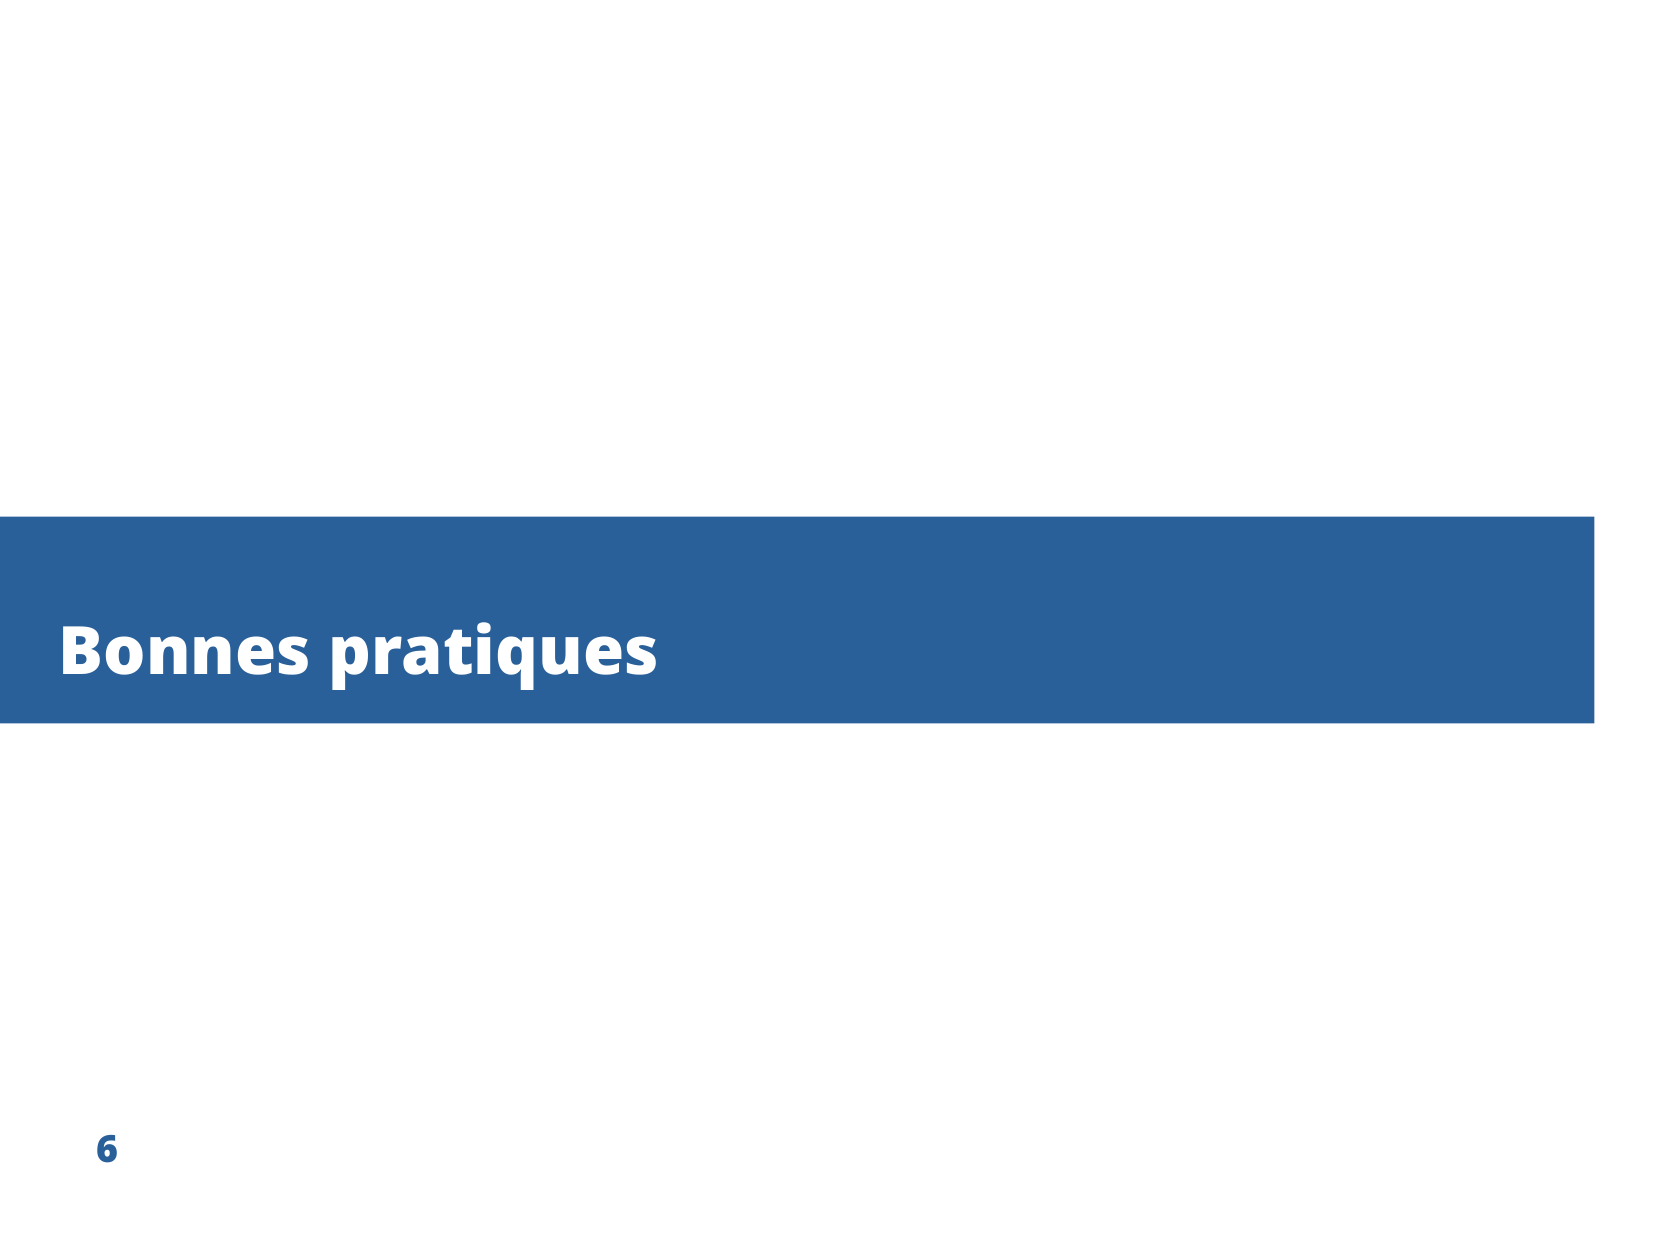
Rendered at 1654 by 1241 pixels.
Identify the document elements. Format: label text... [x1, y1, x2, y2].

title Bonnes pratiques [59, 546, 1595, 694]
